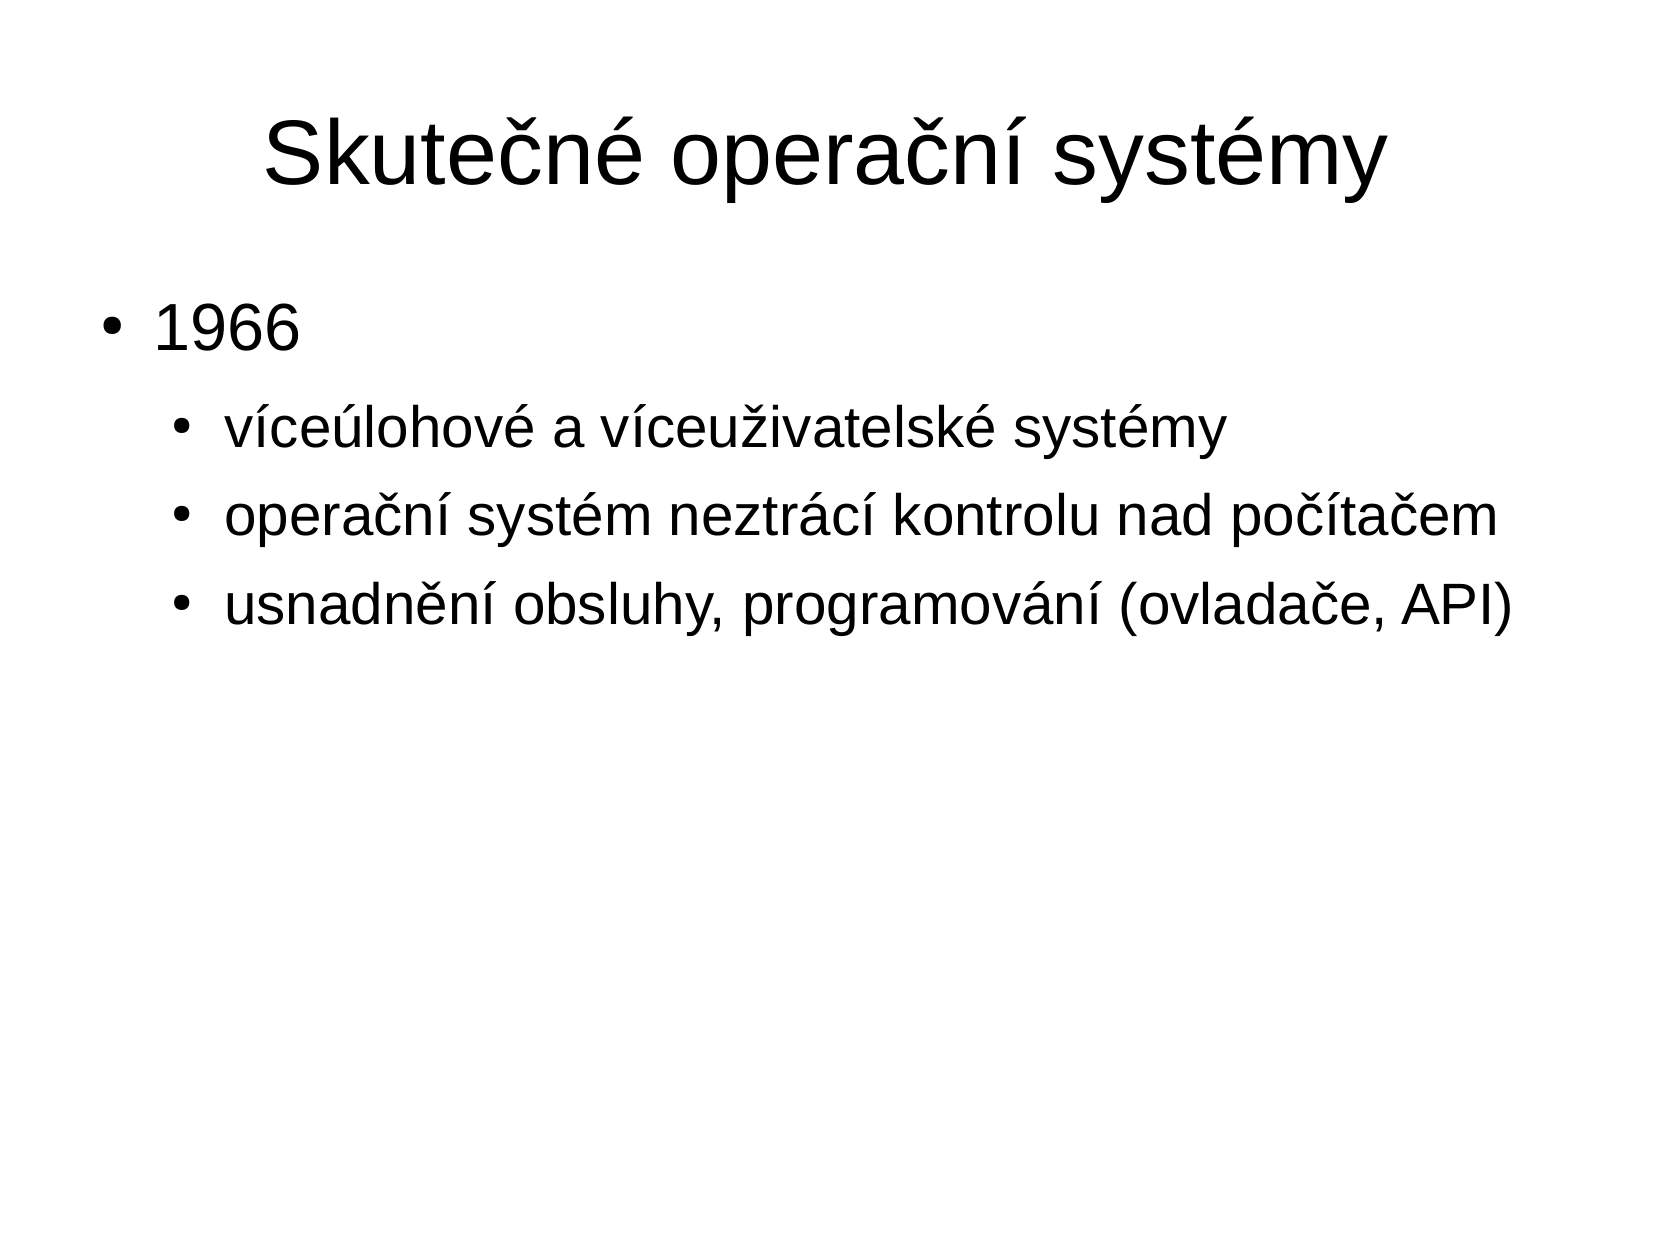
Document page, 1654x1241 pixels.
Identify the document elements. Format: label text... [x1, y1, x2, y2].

list 1966 víceúlohové a víceuživatelské systémy operační systém neztrácí kontrolu nad počítačem usnadnění obsluhy, programování (ovladače, API) [82, 290, 1571, 1109]
title Skutečné operační systémy [82, 49, 1571, 257]
